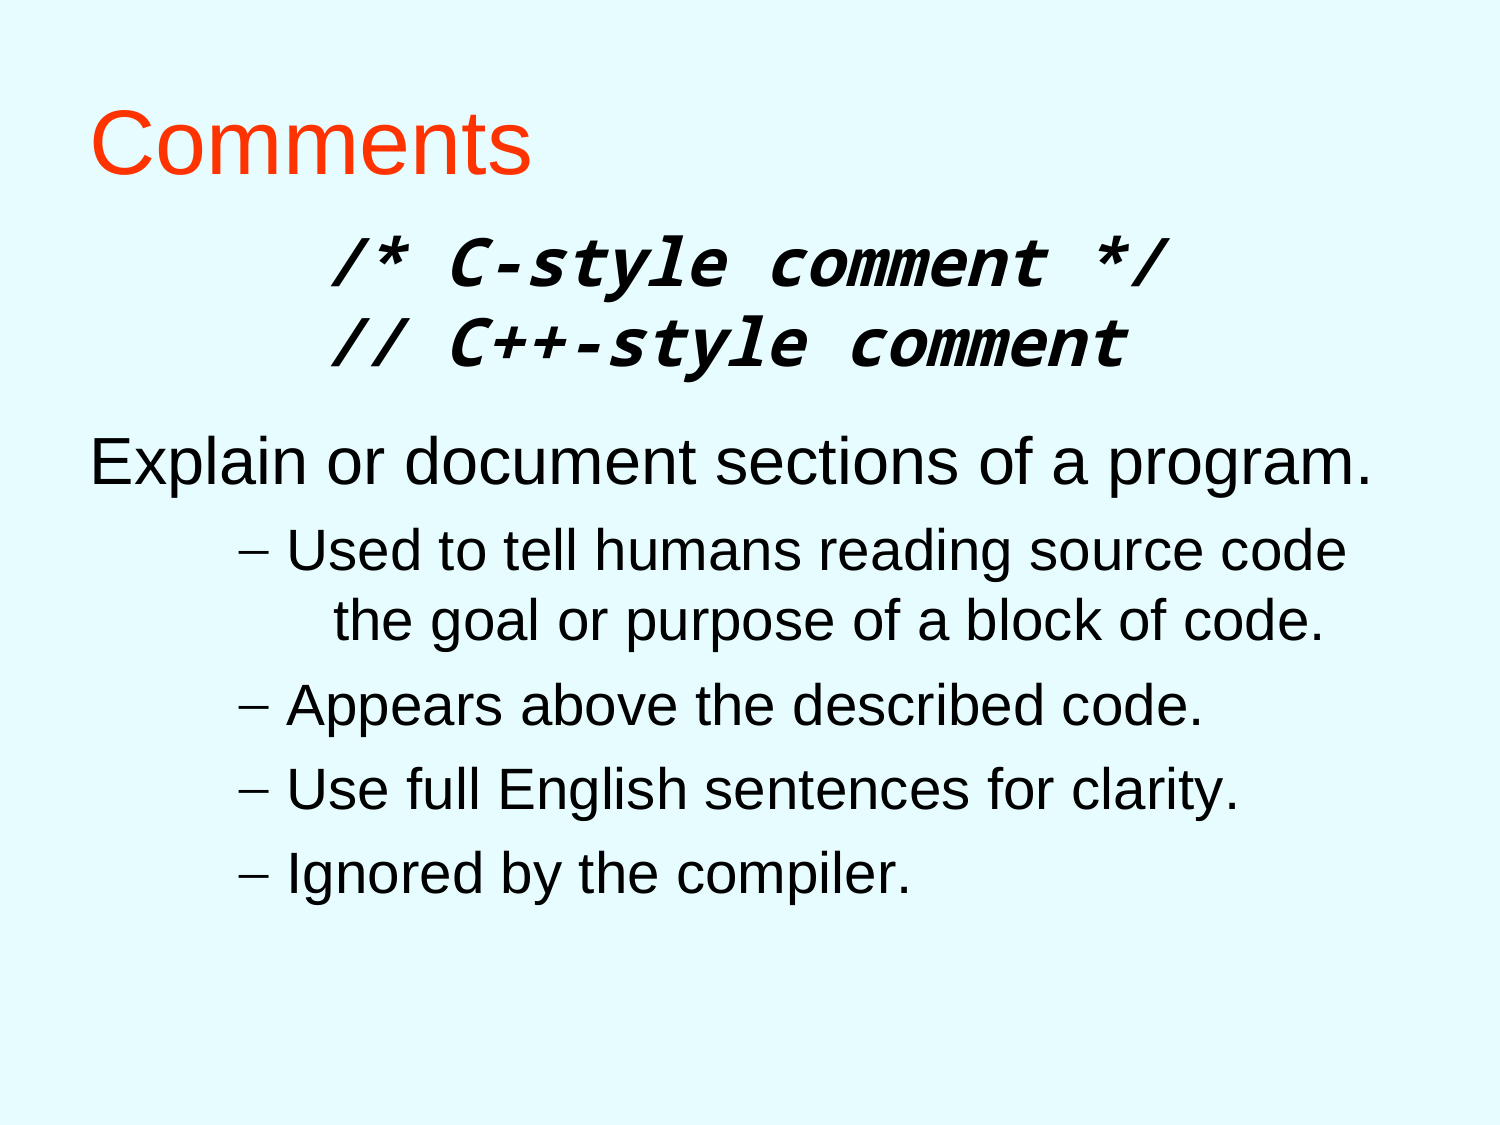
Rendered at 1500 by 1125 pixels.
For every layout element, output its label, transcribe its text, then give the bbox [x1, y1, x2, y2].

text_box /* C-style comment */ // C++-style comment [310, 212, 1191, 388]
title Comments [75, 45, 1423, 231]
list Explain or document sections of a program. Used to tell humans reading source code the goal or purpose of a block of code. Appears above the described code. Use full English sentences for clarity. Ignored by the compiler. [75, 410, 1423, 918]
